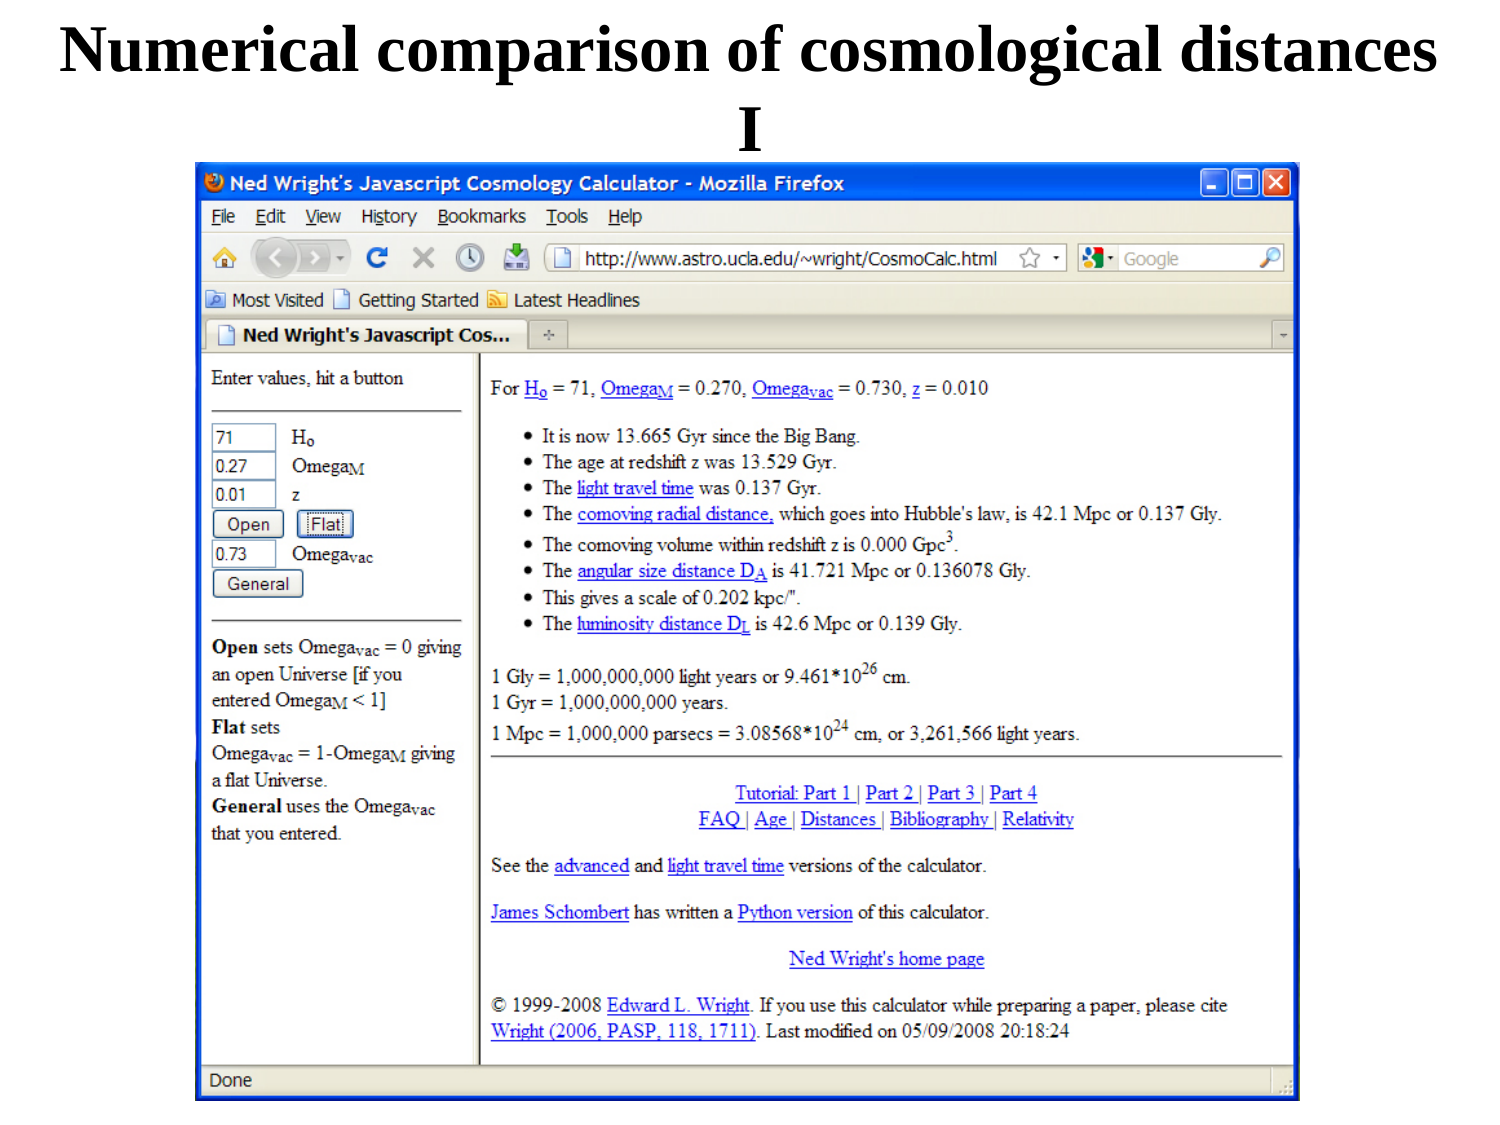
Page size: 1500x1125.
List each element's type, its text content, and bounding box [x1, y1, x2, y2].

picture [195, 162, 1300, 1101]
title Numerical comparison of cosmological distances I [36, 19, 1464, 150]
